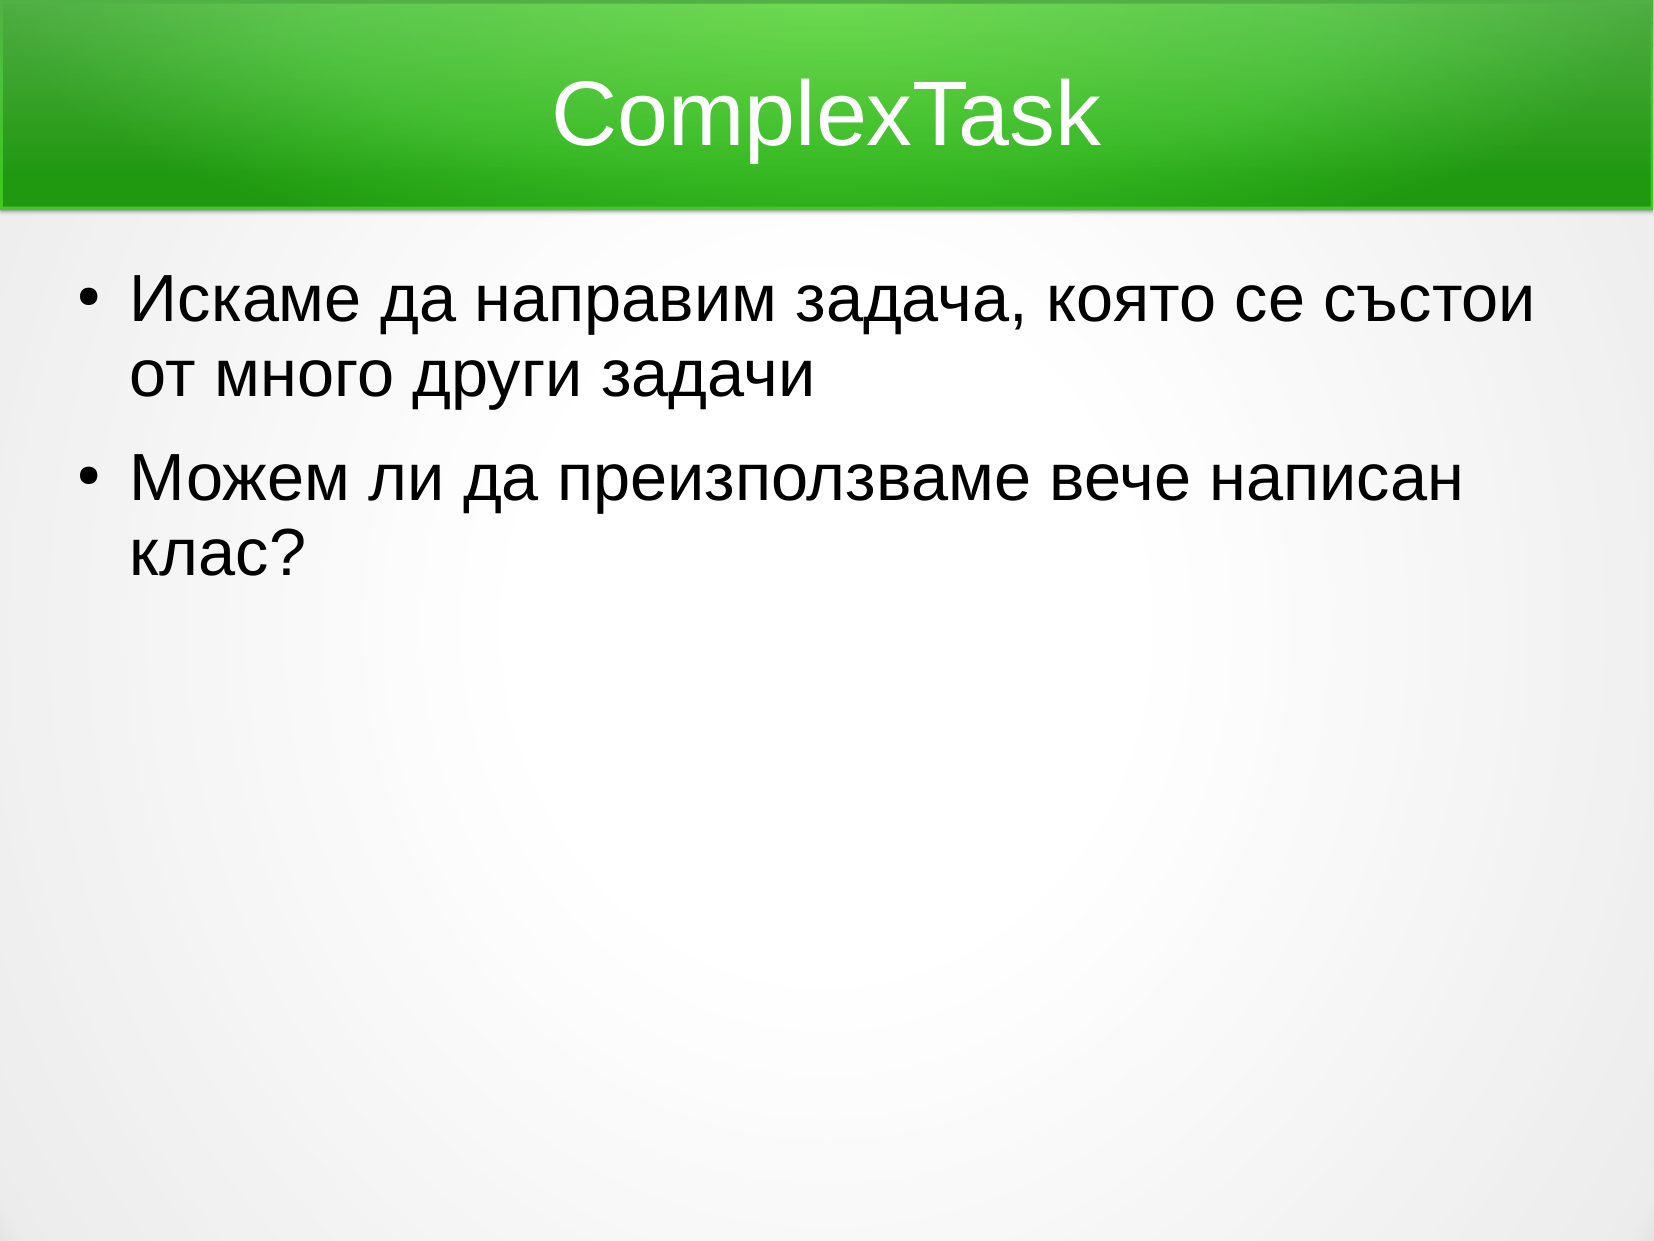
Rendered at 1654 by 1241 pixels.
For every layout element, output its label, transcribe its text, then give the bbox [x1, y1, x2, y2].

title ComplexTask [82, 49, 1571, 179]
list Искаме да направим задача, която се състои от много други задачи Можем ли да преизползваме вече написан клас? [59, 261, 1595, 1182]
